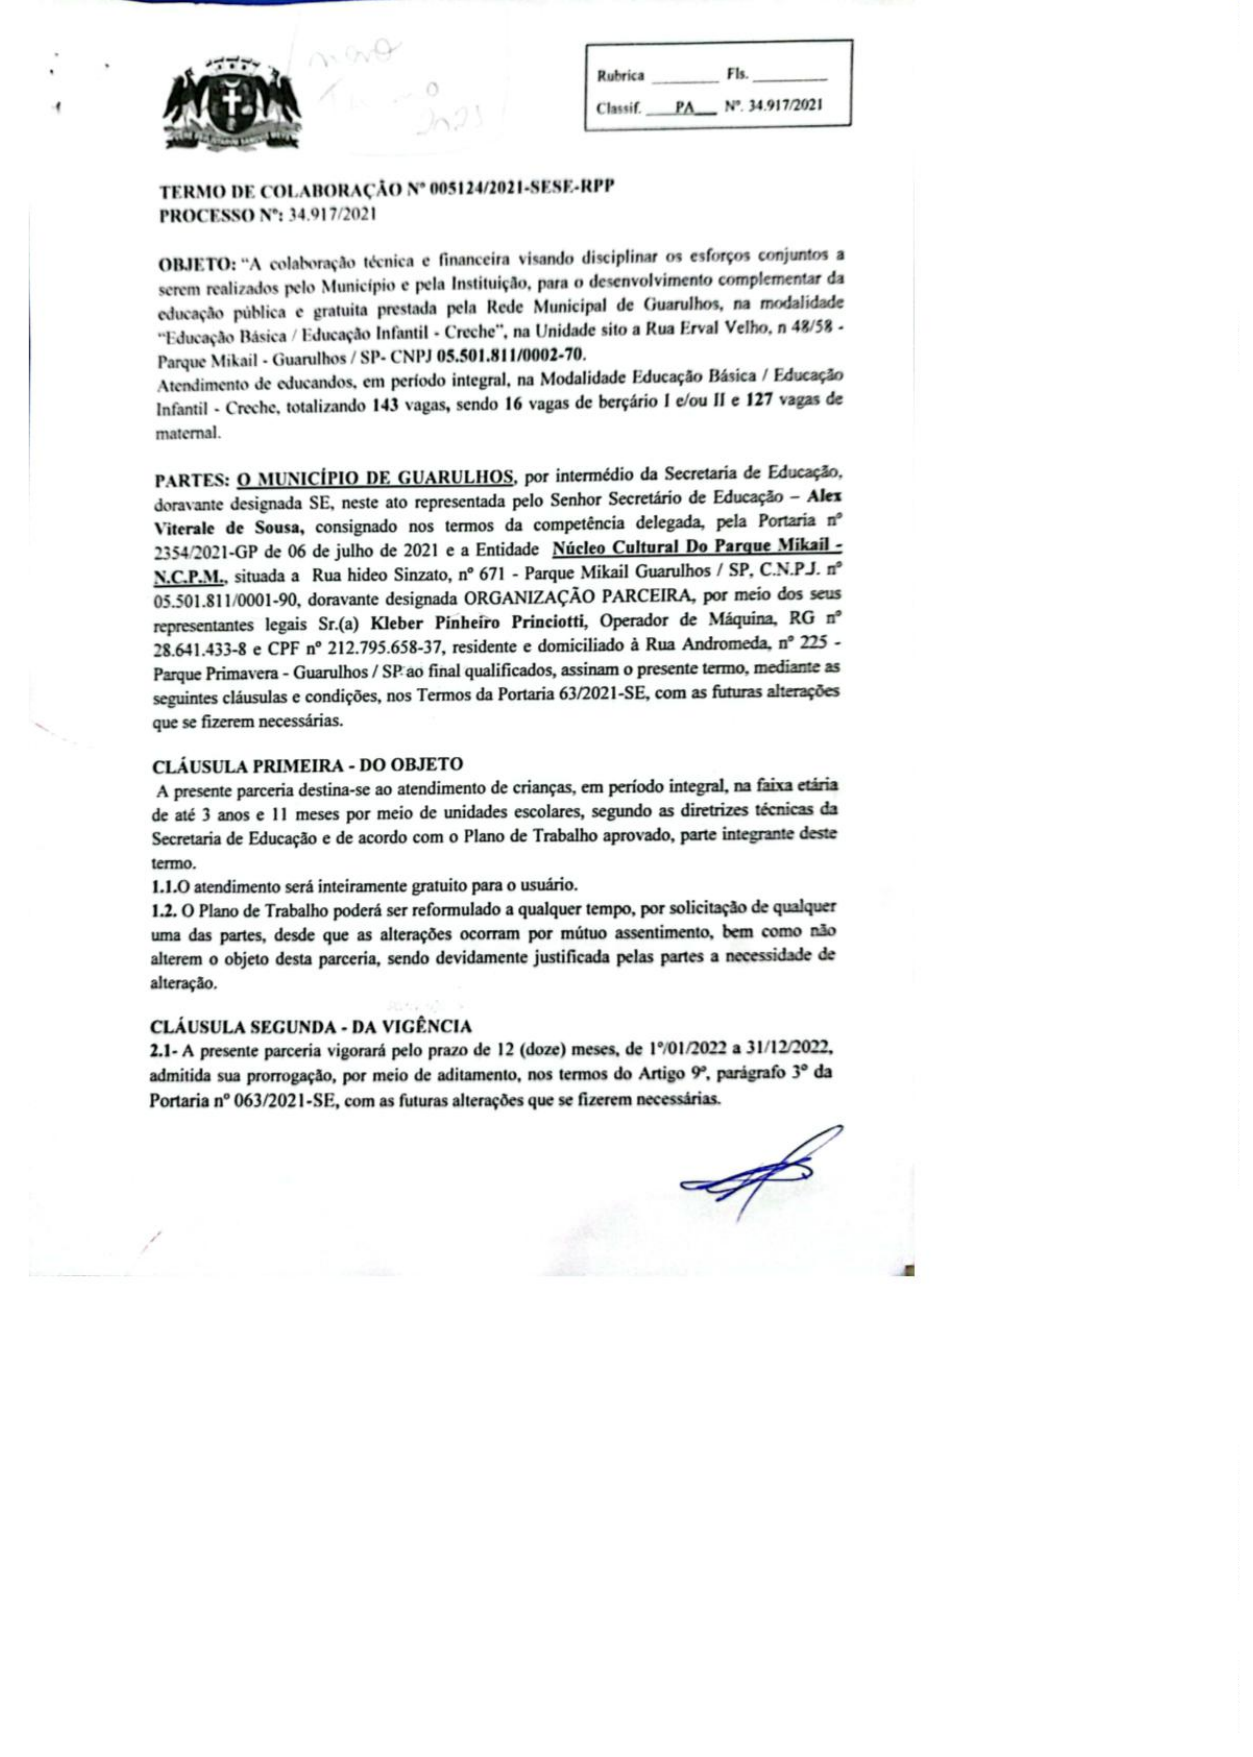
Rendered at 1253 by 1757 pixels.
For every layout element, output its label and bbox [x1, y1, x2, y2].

text_box [28, 0, 1240, 1734]
